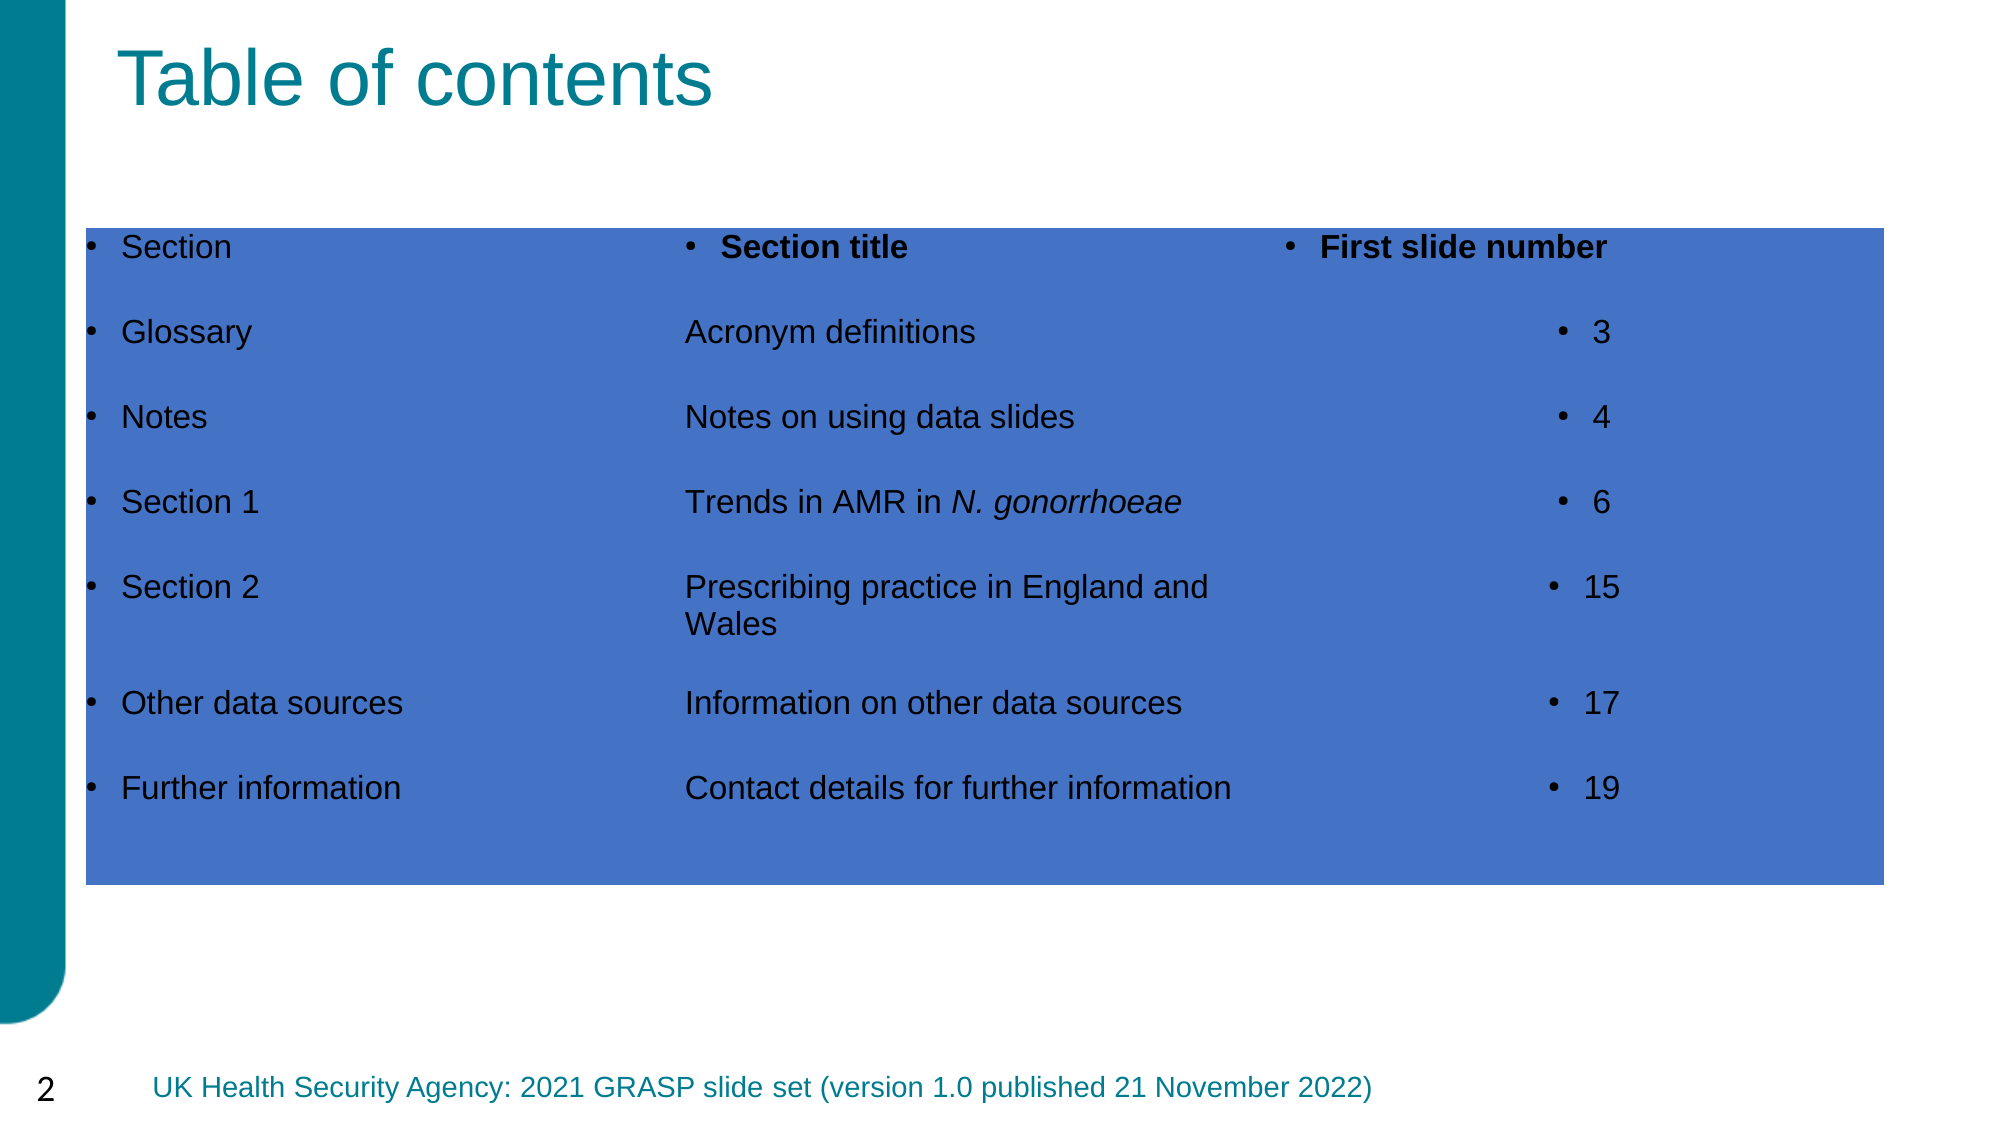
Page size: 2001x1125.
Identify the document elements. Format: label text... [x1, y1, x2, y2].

text_box UK Health Security Agency: 2021 GRASP slide set (version 1.0 published 21 November 2022) [137, 1056, 1780, 1116]
table_cell 3 [1285, 313, 1884, 398]
table_cell Information on other data sources [685, 684, 1285, 769]
table_cell Section 2 [86, 569, 685, 684]
table_cell Prescribing practice in England and Wales [685, 569, 1285, 684]
table_cell Acronym definitions [685, 313, 1285, 398]
table_cell Other data sources [86, 684, 685, 769]
table_cell Further information [86, 769, 685, 885]
table_cell 6 [1285, 483, 1884, 569]
table_header First slide number [1285, 228, 1884, 313]
table_cell Notes on using data slides [685, 398, 1285, 483]
table_cell 17 [1285, 684, 1884, 769]
table_cell Contact details for further information [685, 769, 1285, 885]
table_cell Notes [86, 398, 685, 483]
table_header Section title [685, 228, 1285, 313]
table_cell Section 1 [86, 483, 685, 569]
table_header Section [86, 228, 685, 313]
table_cell 19 [1285, 769, 1884, 885]
table_cell 4 [1285, 398, 1884, 483]
title Table of contents [101, 29, 1926, 189]
table_cell Trends in AMR in N. gonorrhoeae [685, 483, 1285, 569]
text_box [21, 1056, 120, 1117]
table_cell Glossary [86, 313, 685, 398]
table_cell 15 [1285, 569, 1884, 684]
